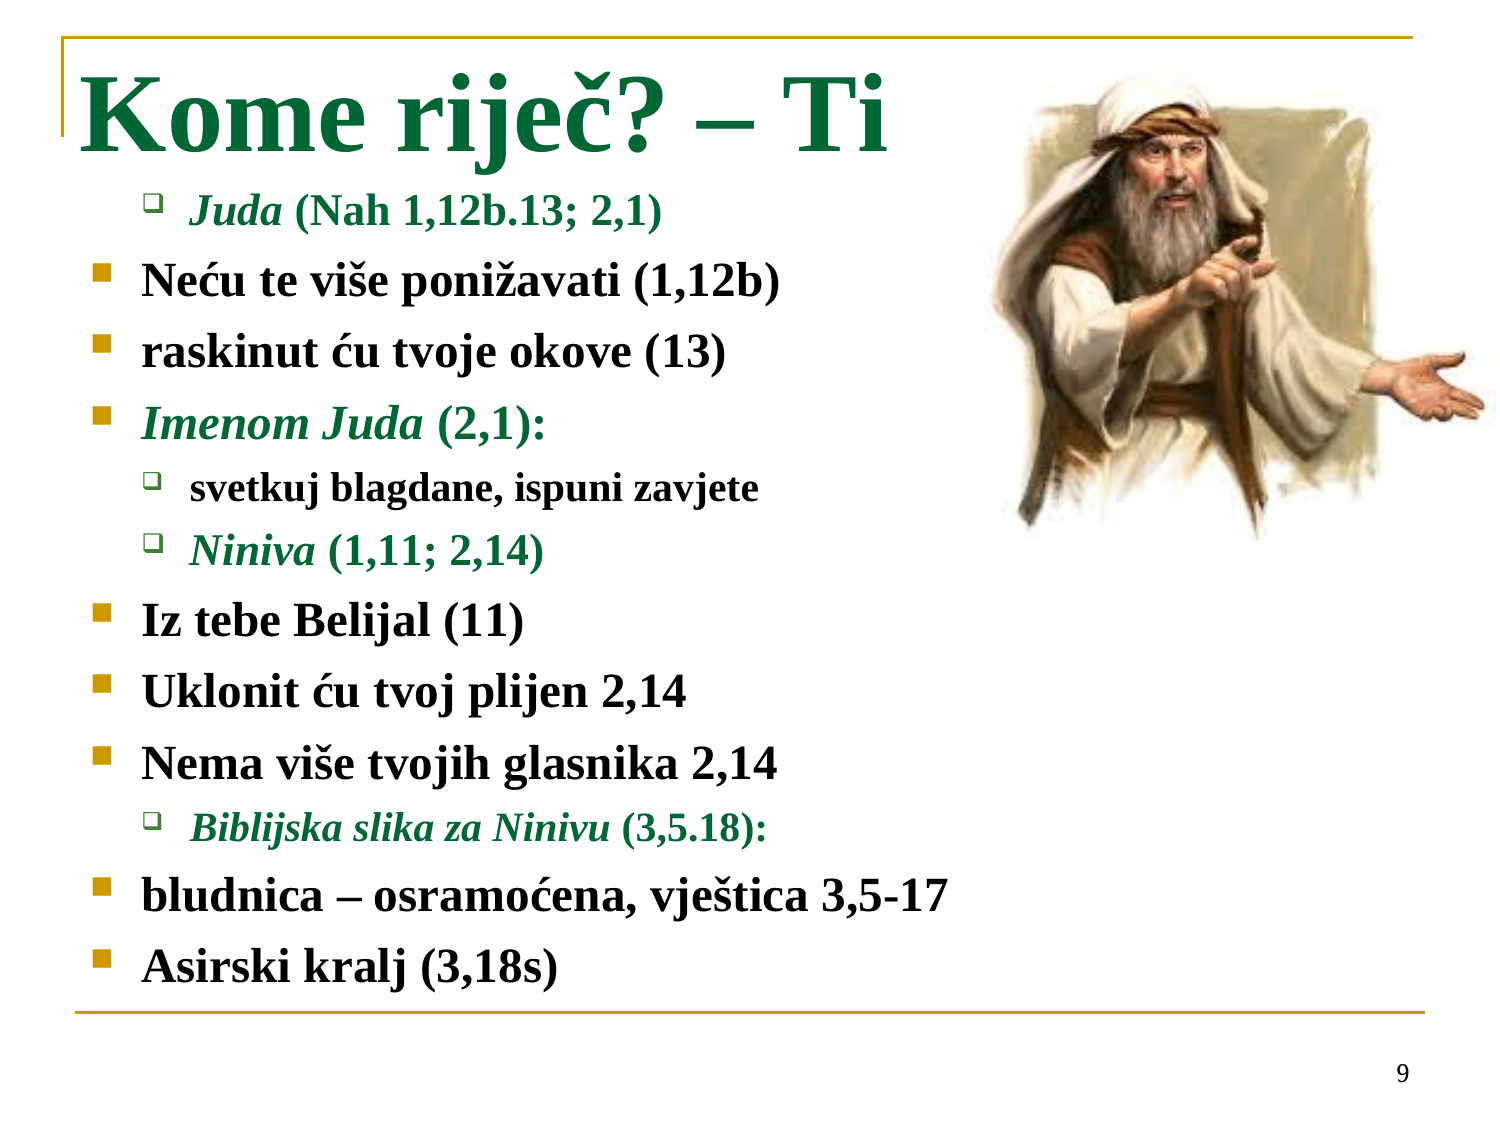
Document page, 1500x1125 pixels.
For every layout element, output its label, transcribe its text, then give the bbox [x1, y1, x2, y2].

text_box <number> [1074, 1024, 1426, 1100]
list Juda (Nah 1,12b.13; 2,1) Neću te više ponižavati (1,12b) raskinut ću tvoje okove (13) Imenom Juda (2,1): svetkuj blagdane, ispuni zavjete Niniva (1,11; 2,14) Iz tebe Belijal (11) Uklonit ću tvoj plijen 2,14 Nema više tvojih glasnika 2,14 Biblijska slika za Ninivu (3,5.18): bludnica – osramoćena, vještica 3,5-17 Asirski kralj (3,18s) [74, 172, 1140, 1006]
title Kome riječ? – Ti [64, 31, 1415, 218]
picture [965, 48, 1499, 581]
